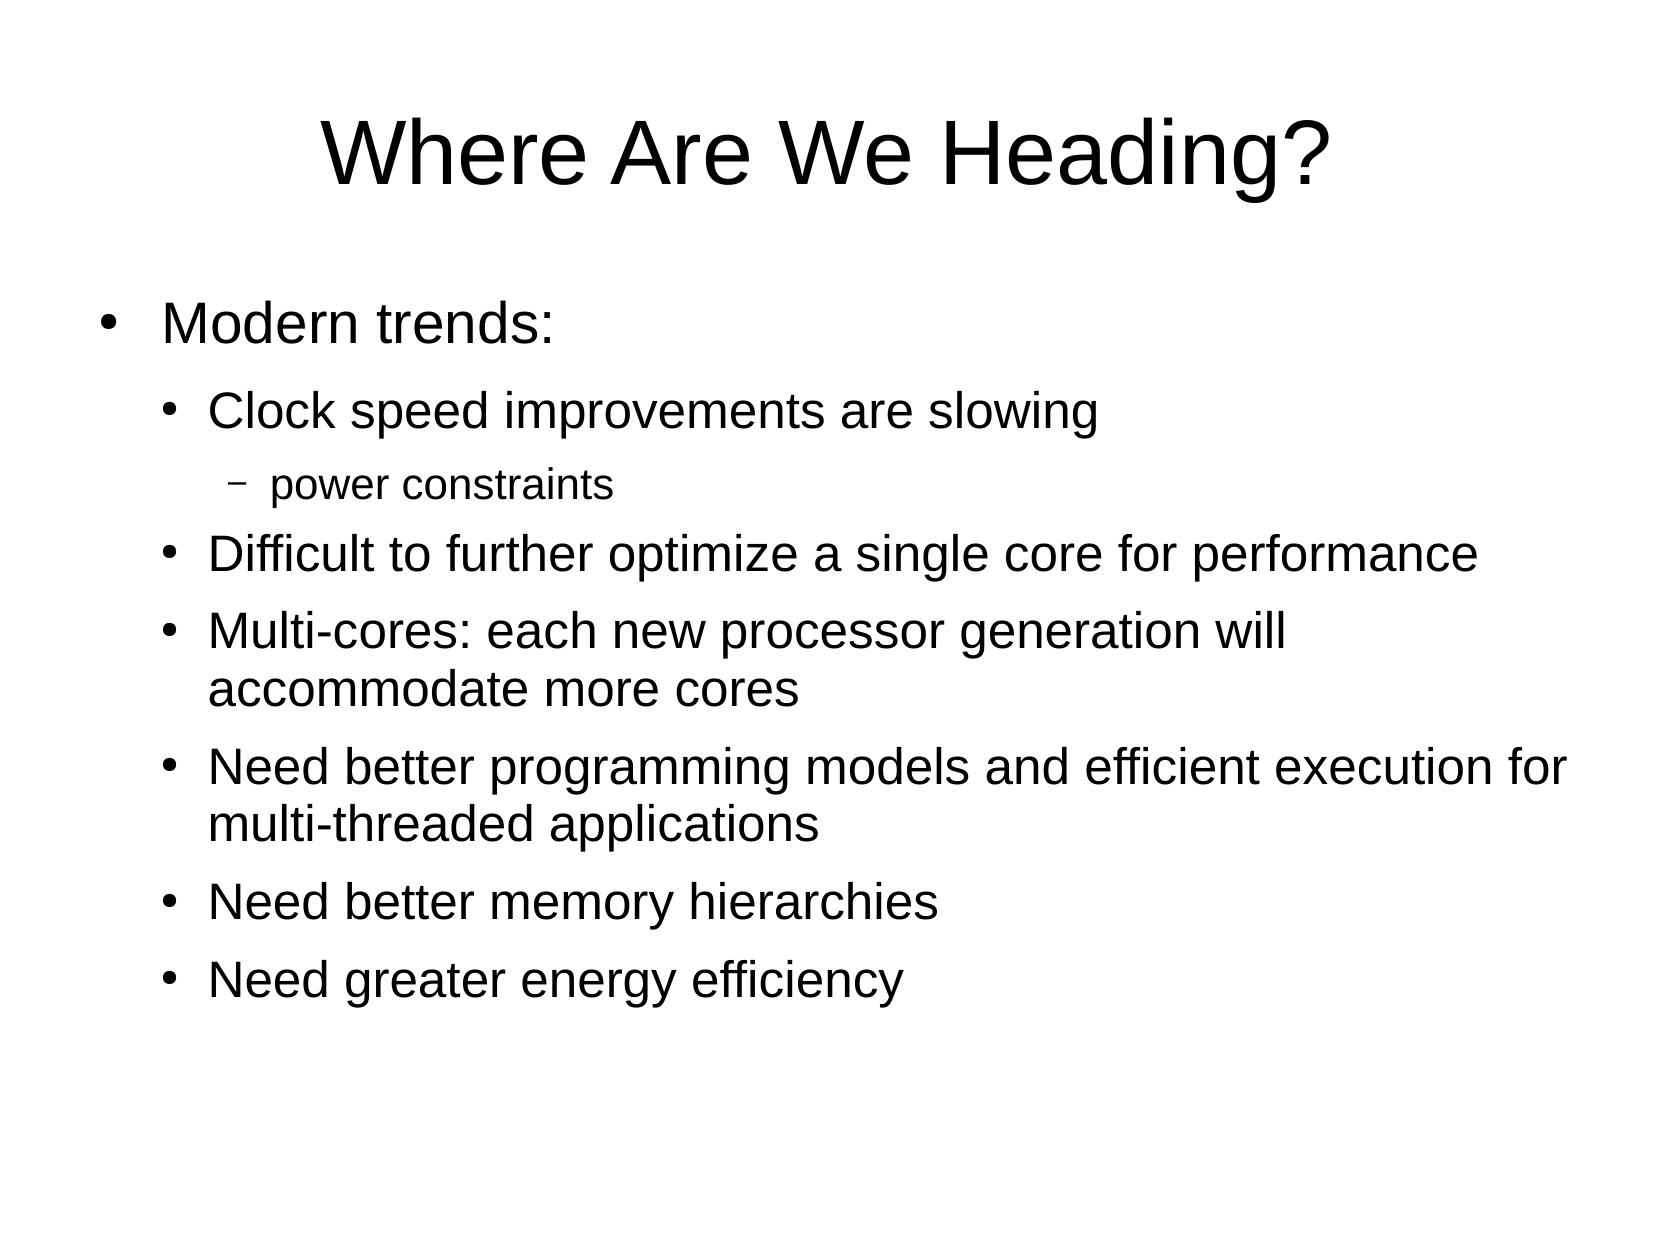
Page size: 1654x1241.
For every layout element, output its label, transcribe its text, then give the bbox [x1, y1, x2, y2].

title Where Are We Heading? [82, 101, 1571, 205]
list Modern trends: Clock speed improvements are slowing power constraints Difficult to further optimize a single core for performance Multi-cores: each new processor generation will accommodate more cores Need better programming models and efficient execution for multi-threaded applications Need better memory hierarchies Need greater energy efficiency [82, 290, 1571, 1010]
